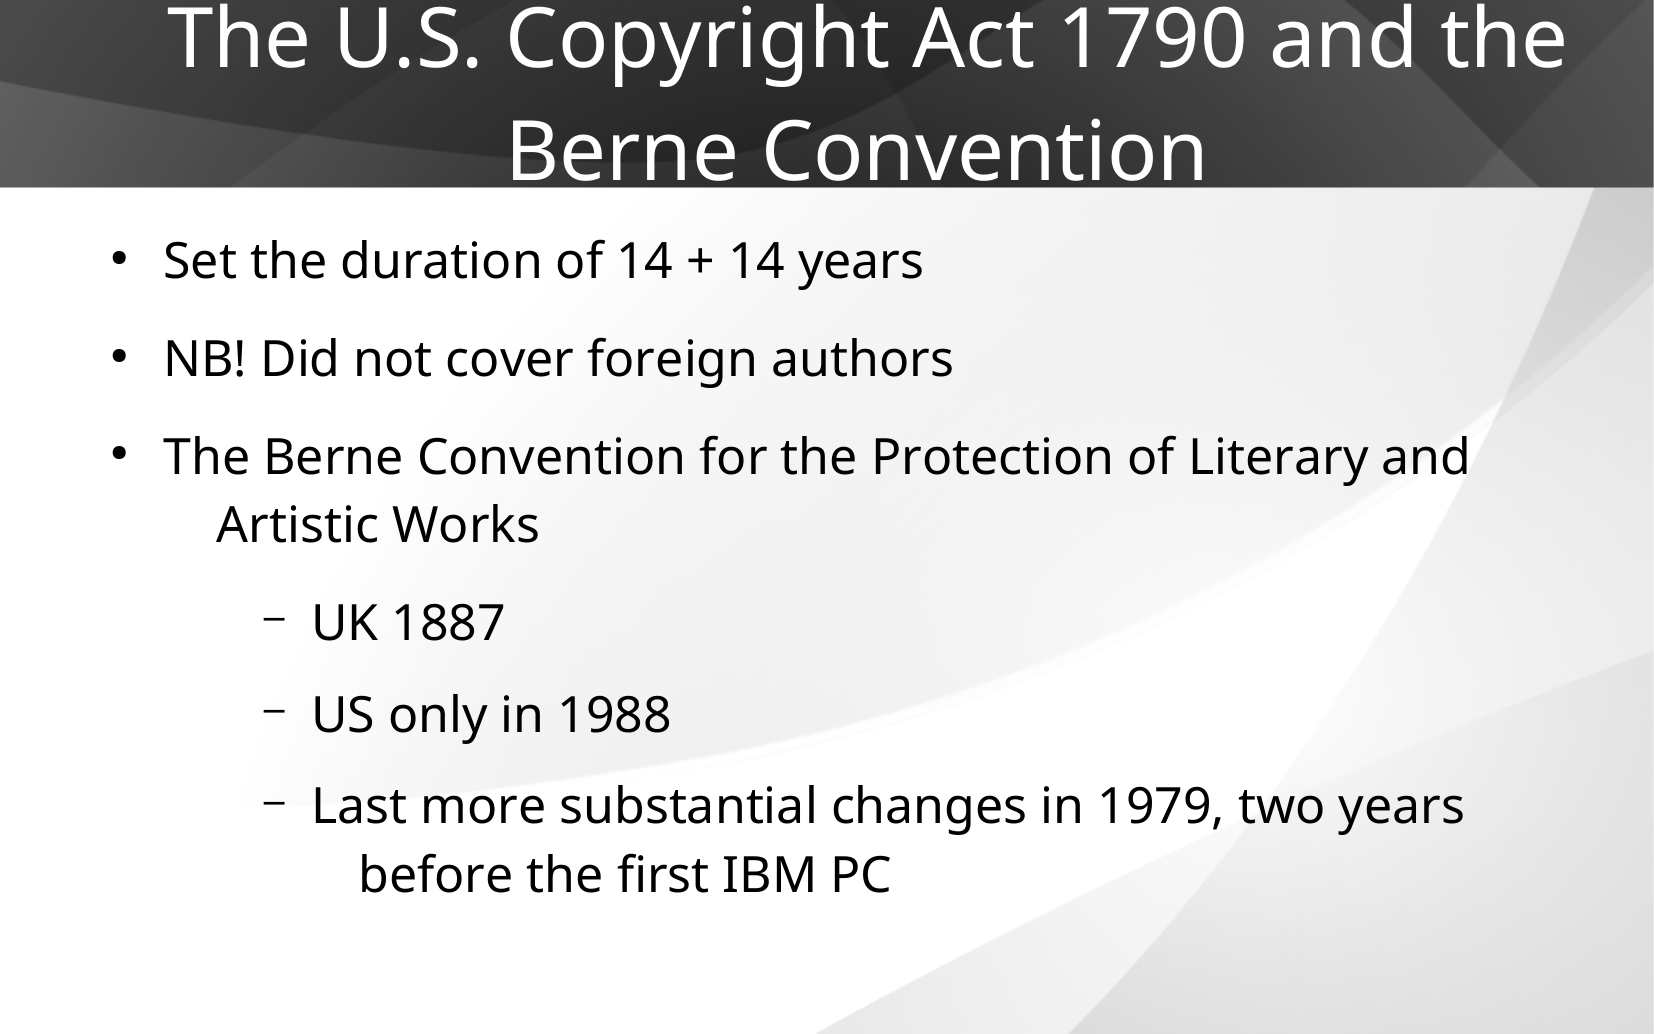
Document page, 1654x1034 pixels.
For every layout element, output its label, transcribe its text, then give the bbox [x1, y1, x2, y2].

picture [0, 0, 1654, 1034]
title The U.S. Copyright Act 1790 and the Berne Convention [124, 0, 1613, 202]
list Set the duration of 14 + 14 years NB! Did not cover foreign authors The Berne Convention for the Protection of Literary and Artistic Works UK 1887 US only in 1988 Last more substantial changes in 1979, two years before the first IBM PC [75, 225, 1613, 1013]
